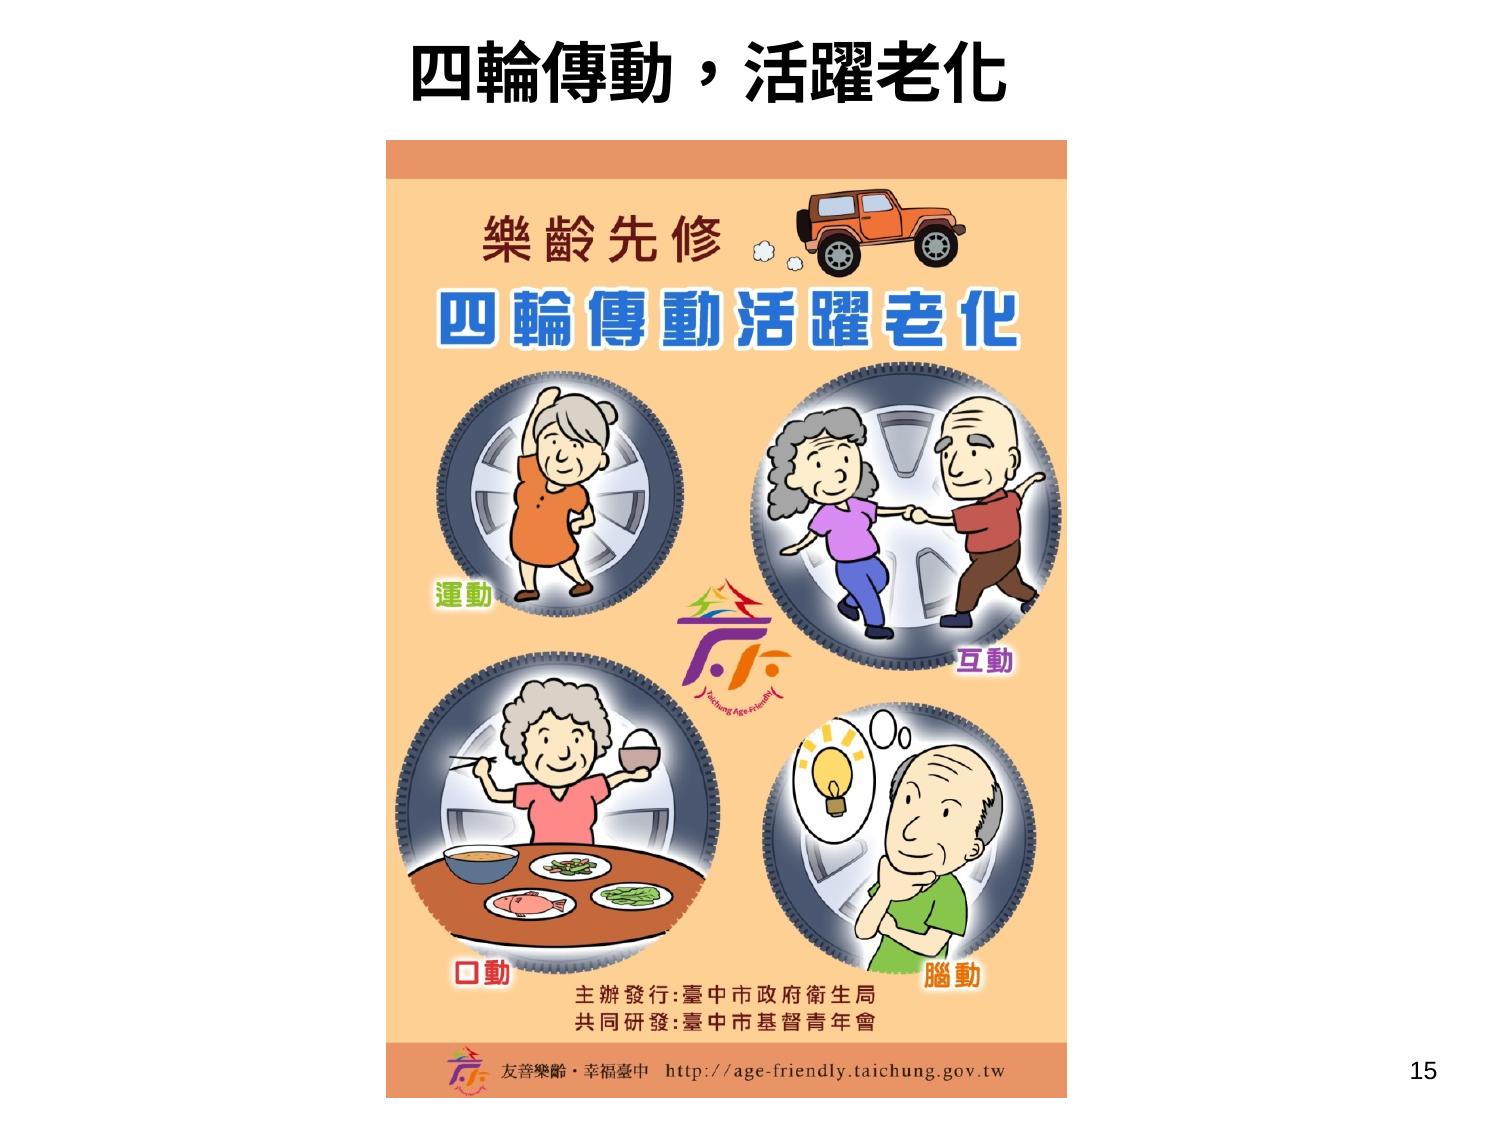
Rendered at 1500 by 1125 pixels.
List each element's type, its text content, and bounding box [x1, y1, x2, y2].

text_box [1394, 1046, 1472, 1125]
title 四輪傳動，活躍老化 [339, 0, 1079, 143]
picture [386, 140, 1067, 1098]
